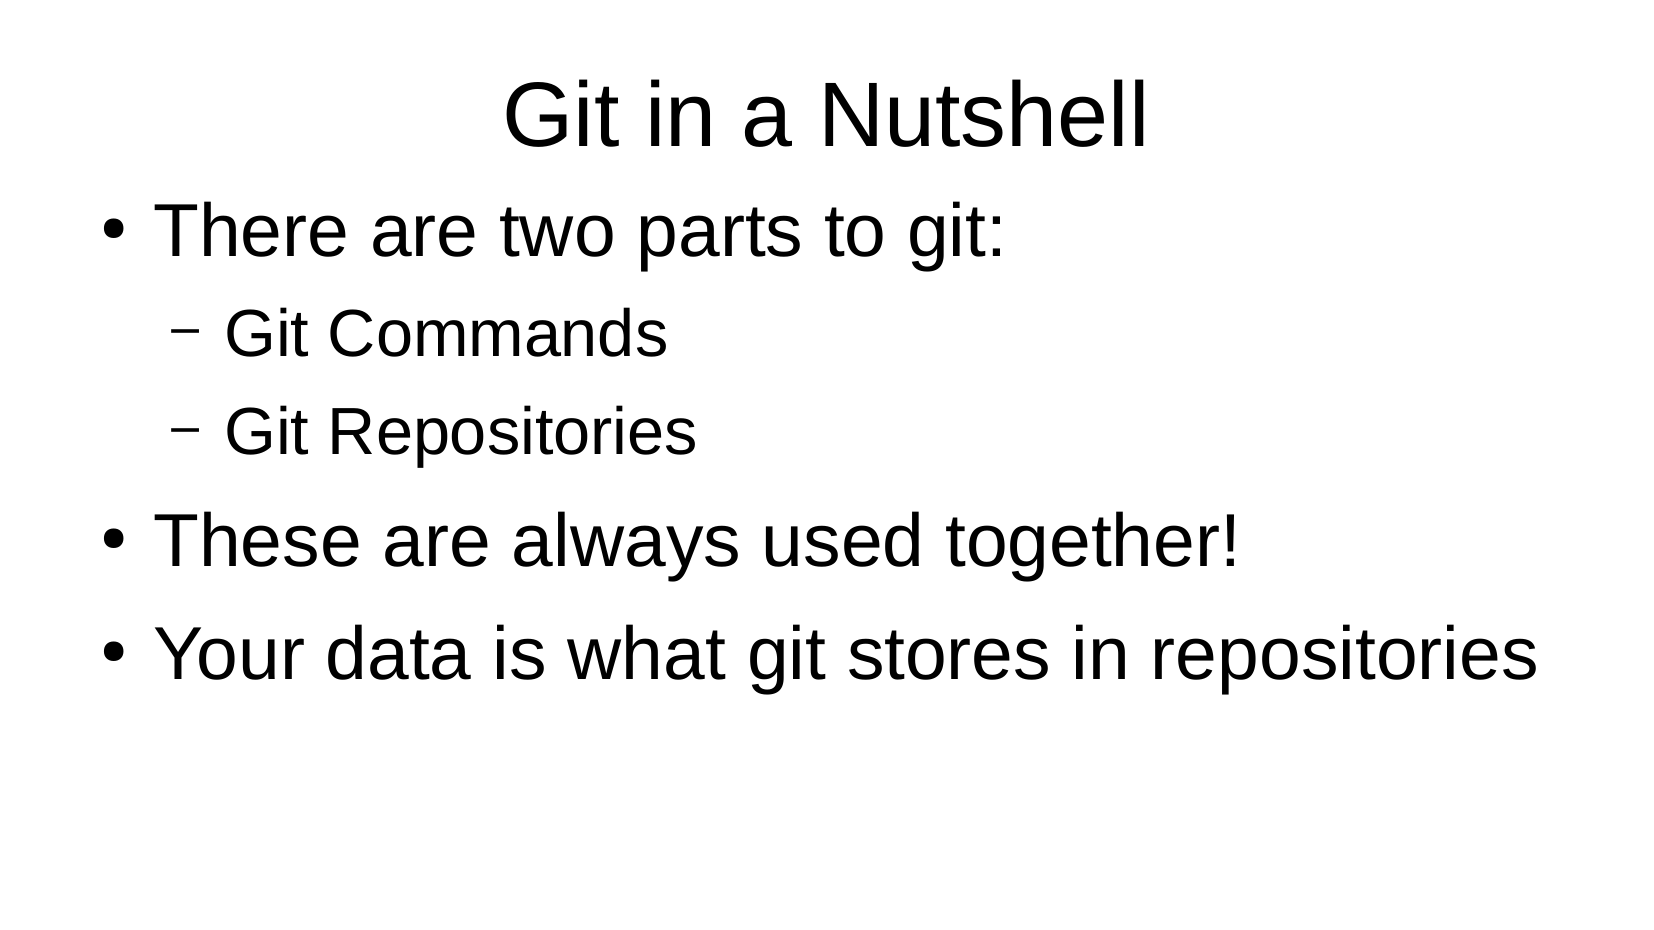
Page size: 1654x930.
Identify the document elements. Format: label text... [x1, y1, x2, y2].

title Git in a Nutshell [82, 37, 1571, 188]
list There are two parts to git: Git Commands Git Repositories These are always used together! Your data is what git stores in repositories [82, 188, 1621, 871]
